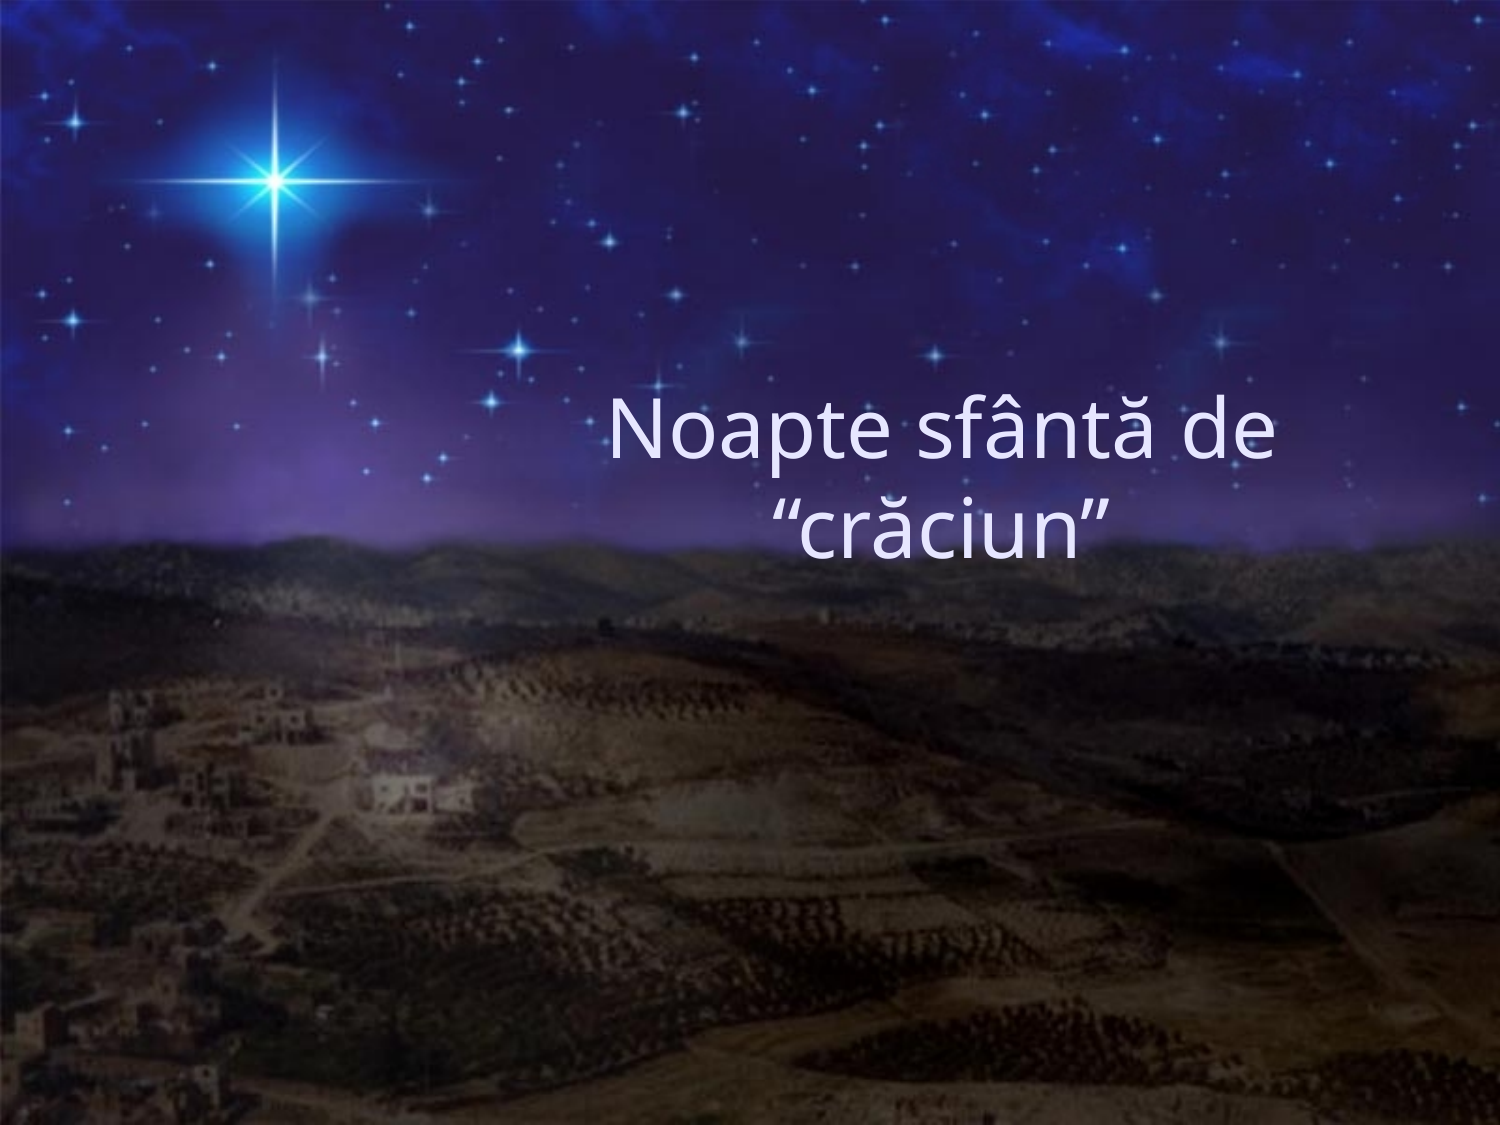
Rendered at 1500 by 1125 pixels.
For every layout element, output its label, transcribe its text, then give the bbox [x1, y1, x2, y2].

picture [0, 0, 1500, 1125]
title Noapte sfântă de “crăciun” [413, 389, 1471, 562]
